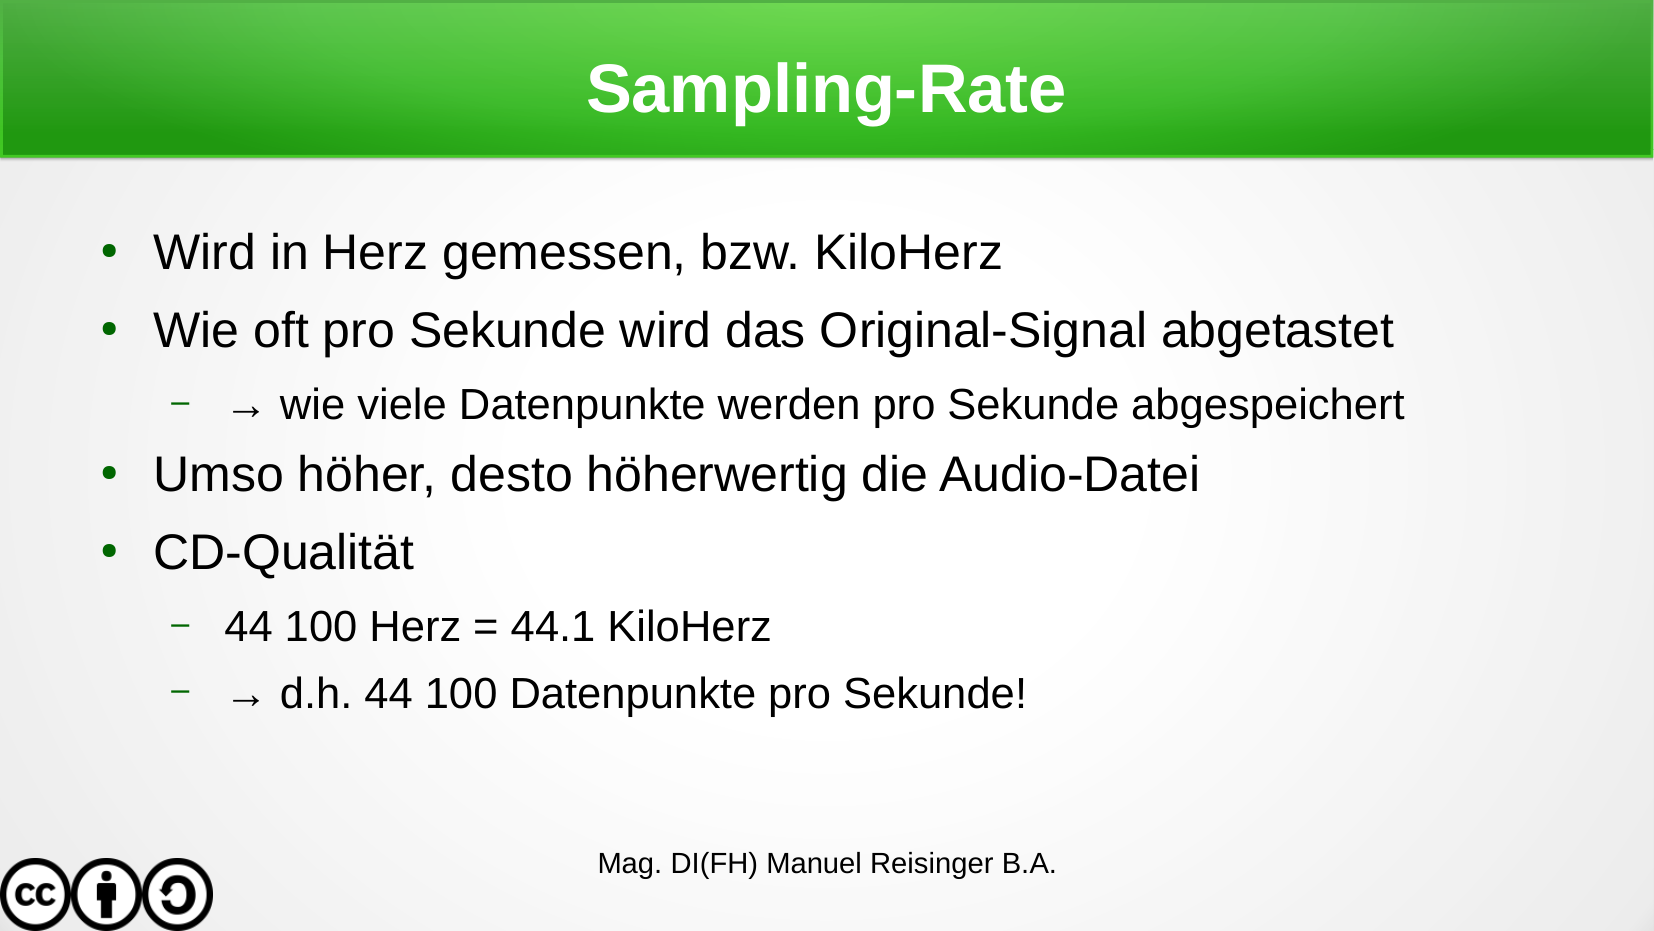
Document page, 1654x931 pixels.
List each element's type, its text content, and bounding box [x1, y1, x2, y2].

list Wird in Herz gemessen, bzw. KiloHerz Wie oft pro Sekunde wird das Original-Signal abgetastet → wie viele Datenpunkte werden pro Sekunde abgespeichert Umso höher, desto höherwertig die Audio-Datei CD-Qualität 44 100 Herz = 44.1 KiloHerz → d.h. 44 100 Datenpunkte pro Sekunde! [82, 224, 1571, 764]
title Sampling-Rate [82, 35, 1571, 142]
picture [0, 858, 213, 931]
